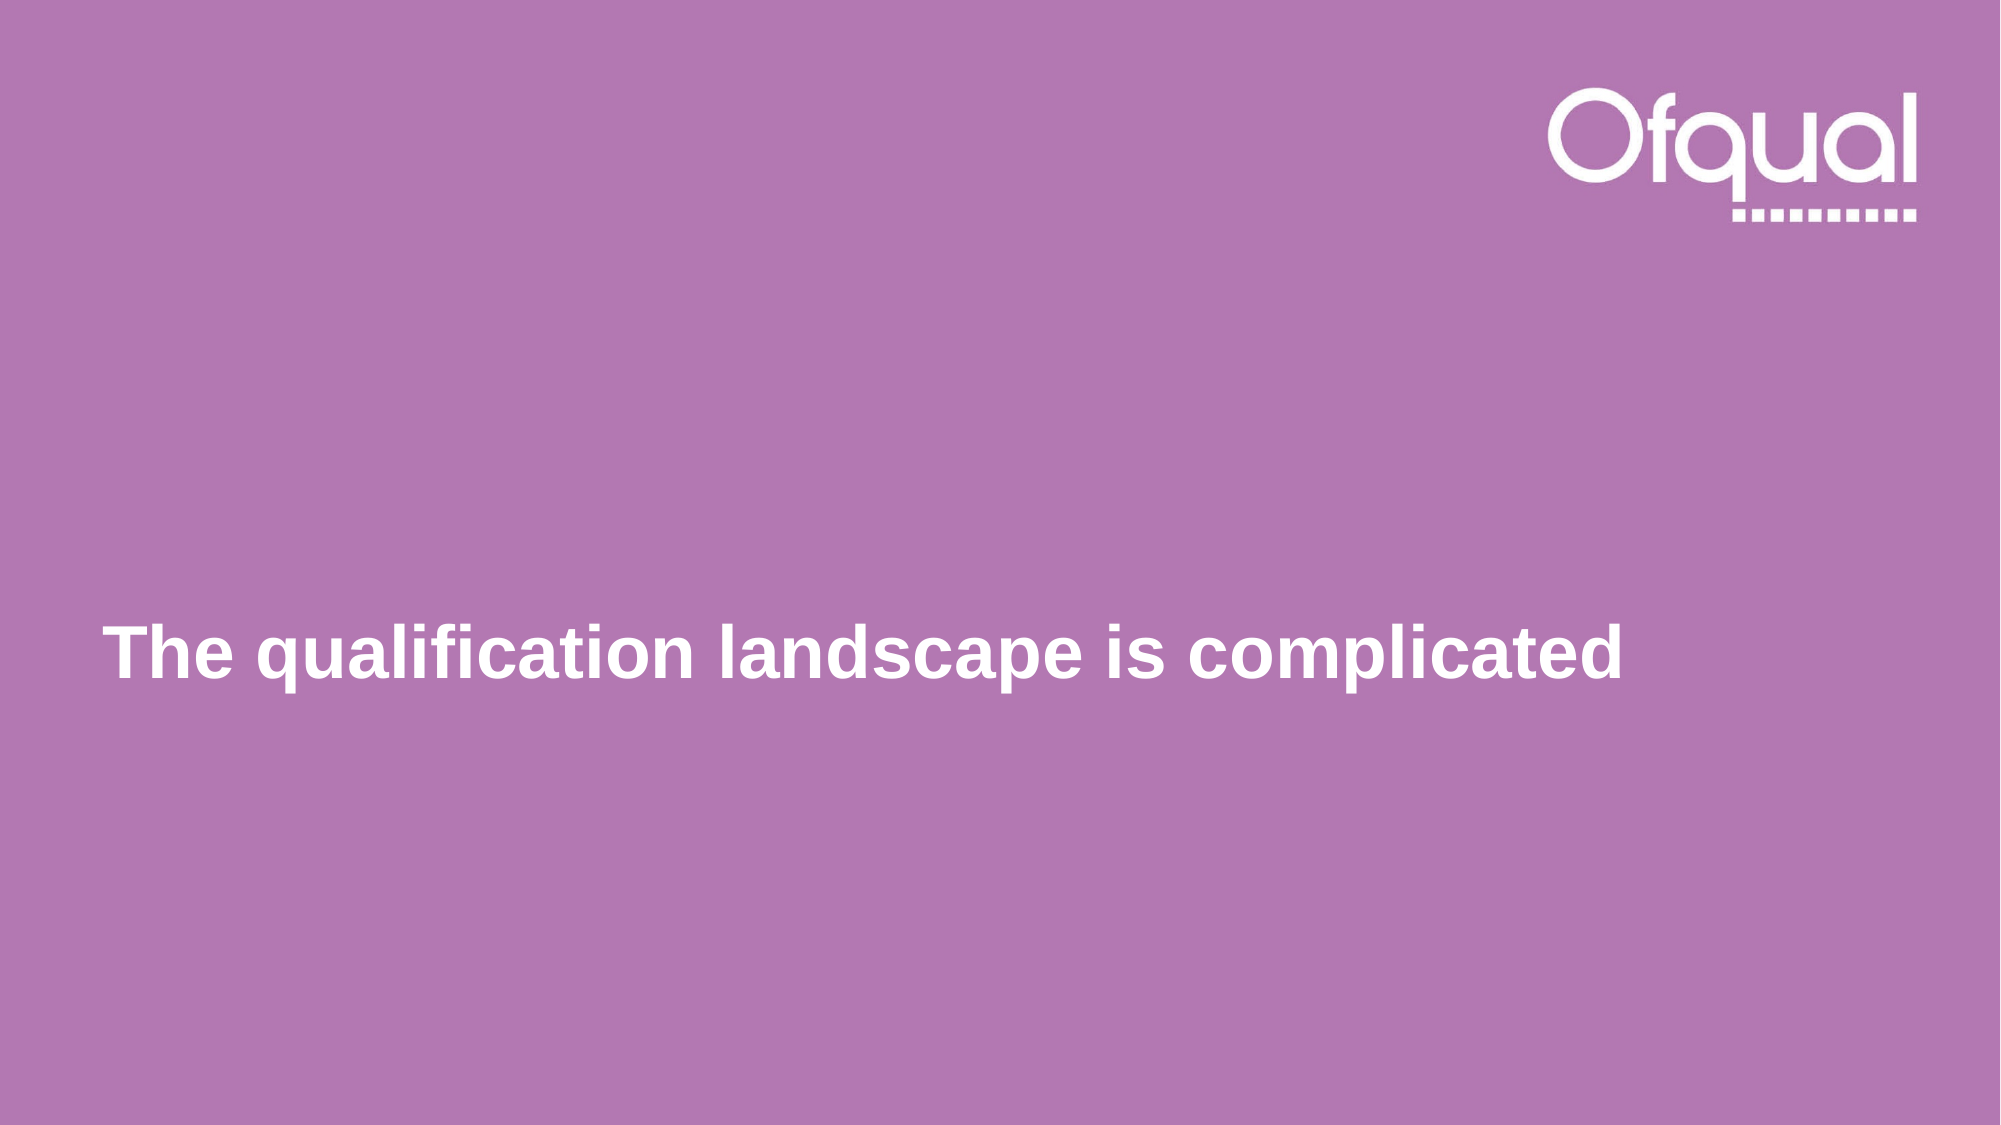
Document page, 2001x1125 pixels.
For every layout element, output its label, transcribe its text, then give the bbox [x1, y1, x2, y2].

title The qualification landscape is complicated [102, 597, 1803, 681]
